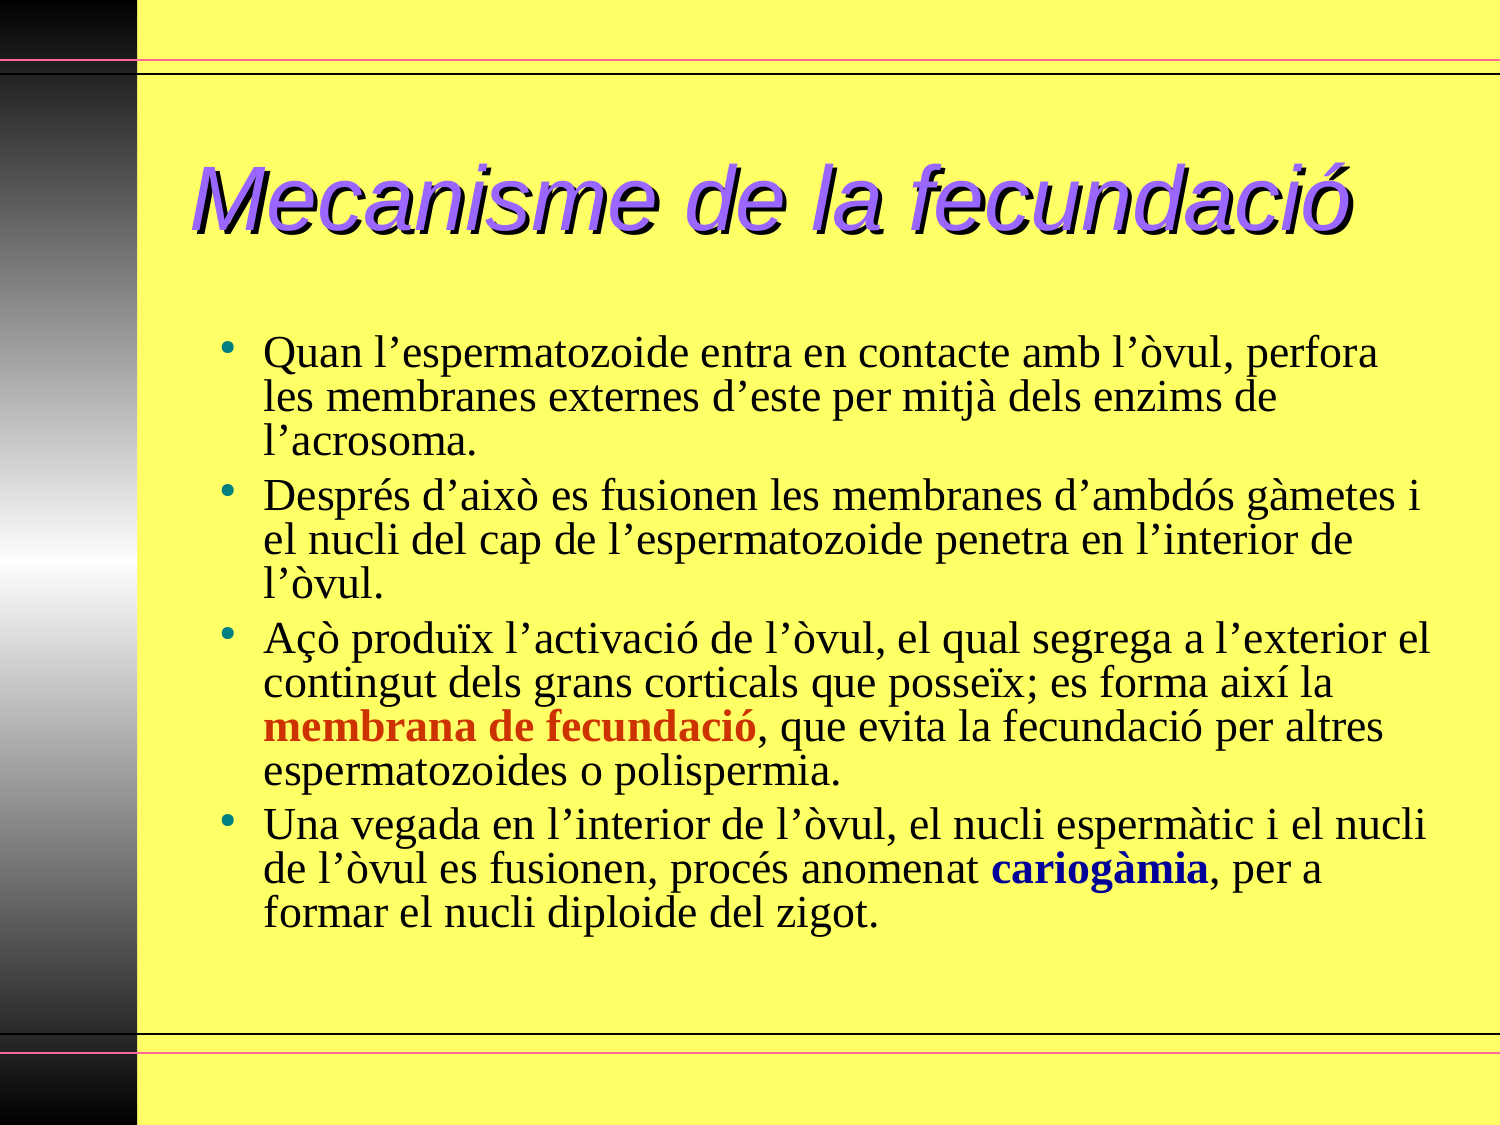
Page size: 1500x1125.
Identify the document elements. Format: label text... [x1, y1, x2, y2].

list Quan l’espermatozoide entra en contacte amb l’òvul, perfora les membranes externes d’este per mitjà dels enzims de l’acrosoma. Després d’això es fusionen les membranes d’ambdós gàmetes i el nucli del cap de l’espermatozoide penetra en l’interior de l’òvul. Açò produïx l’activació de l’òvul, el qual segrega a l’exterior el contingut dels grans corticals que posseïx; es forma així la membrana de fecundació, que evita la fecundació per altres espermatozoides o polispermia. Una vegada en l’interior de l’òvul, el nucli espermàtic i el nucli de l’òvul es fusionen, procés anomenat cariogàmia, per a formar el nucli diploide del zigot. [174, 324, 1450, 1001]
title Mecanisme de la fecundació [174, 99, 1450, 288]
